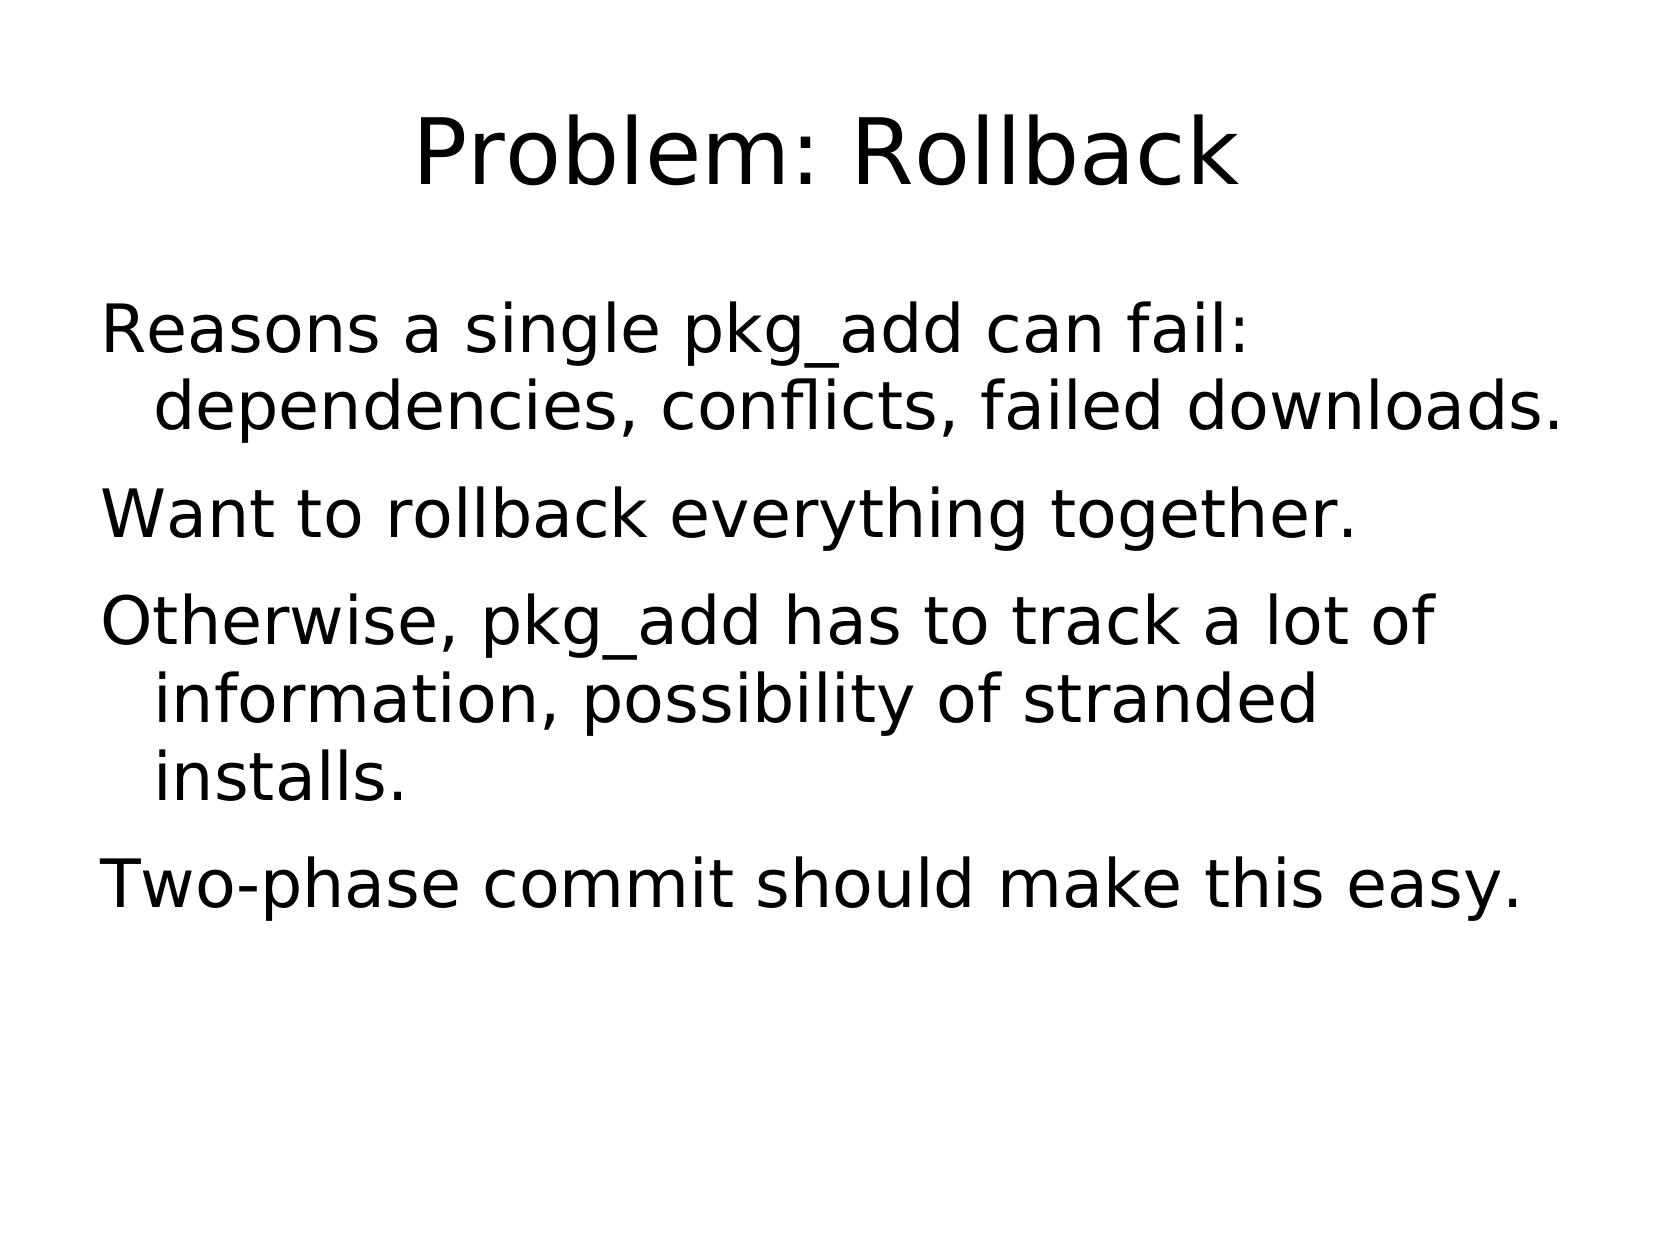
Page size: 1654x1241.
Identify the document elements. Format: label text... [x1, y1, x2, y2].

list Reasons a single pkg_add can fail: dependencies, conflicts, failed downloads. Want to rollback everything together. Otherwise, pkg_add has to track a lot of information, possibility of stranded installs. Two-phase commit should make this easy. [82, 290, 1571, 1109]
title Problem: Rollback [82, 49, 1571, 257]
